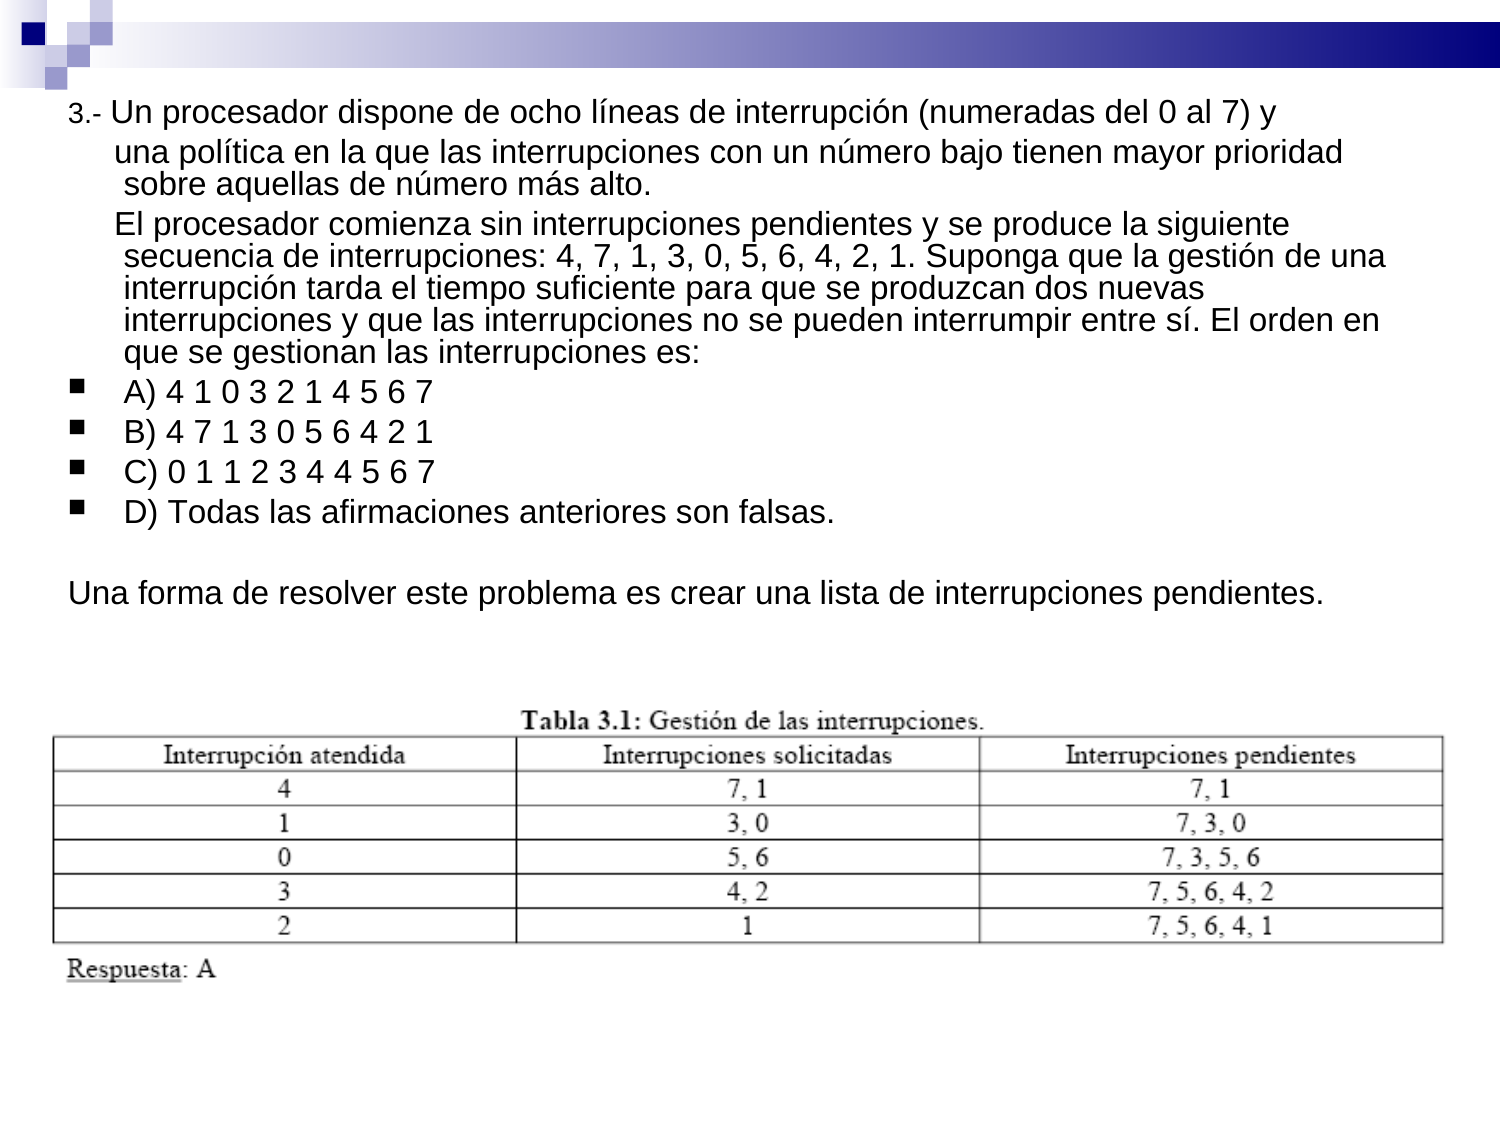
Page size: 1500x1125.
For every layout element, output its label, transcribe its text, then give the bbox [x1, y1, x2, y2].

picture [29, 692, 1471, 988]
list 3.- Un procesador dispone de ocho líneas de interrupción (numeradas del 0 al 7) y una política en la que las interrupciones con un número bajo tienen mayor prioridad sobre aquellas de número más alto. El procesador comienza sin interrupciones pendientes y se produce la siguiente secuencia de interrupciones: 4, 7, 1, 3, 0, 5, 6, 4, 2, 1. Suponga que la gestión de una interrupción tarda el tiempo suficiente para que se produzcan dos nuevas interrupciones y que las interrupciones no se pueden interrumpir entre sí. El orden en que se gestionan las interrupciones es: A) 4 1 0 3 2 1 4 5 6 7 B) 4 7 1 3 0 5 6 4 2 1 C) 0 1 1 2 3 4 4 5 6 7 D) Todas las afirmaciones anteriores son falsas. Una forma de resolver este problema es crear una lista de interrupciones pendientes. [53, 90, 1404, 634]
